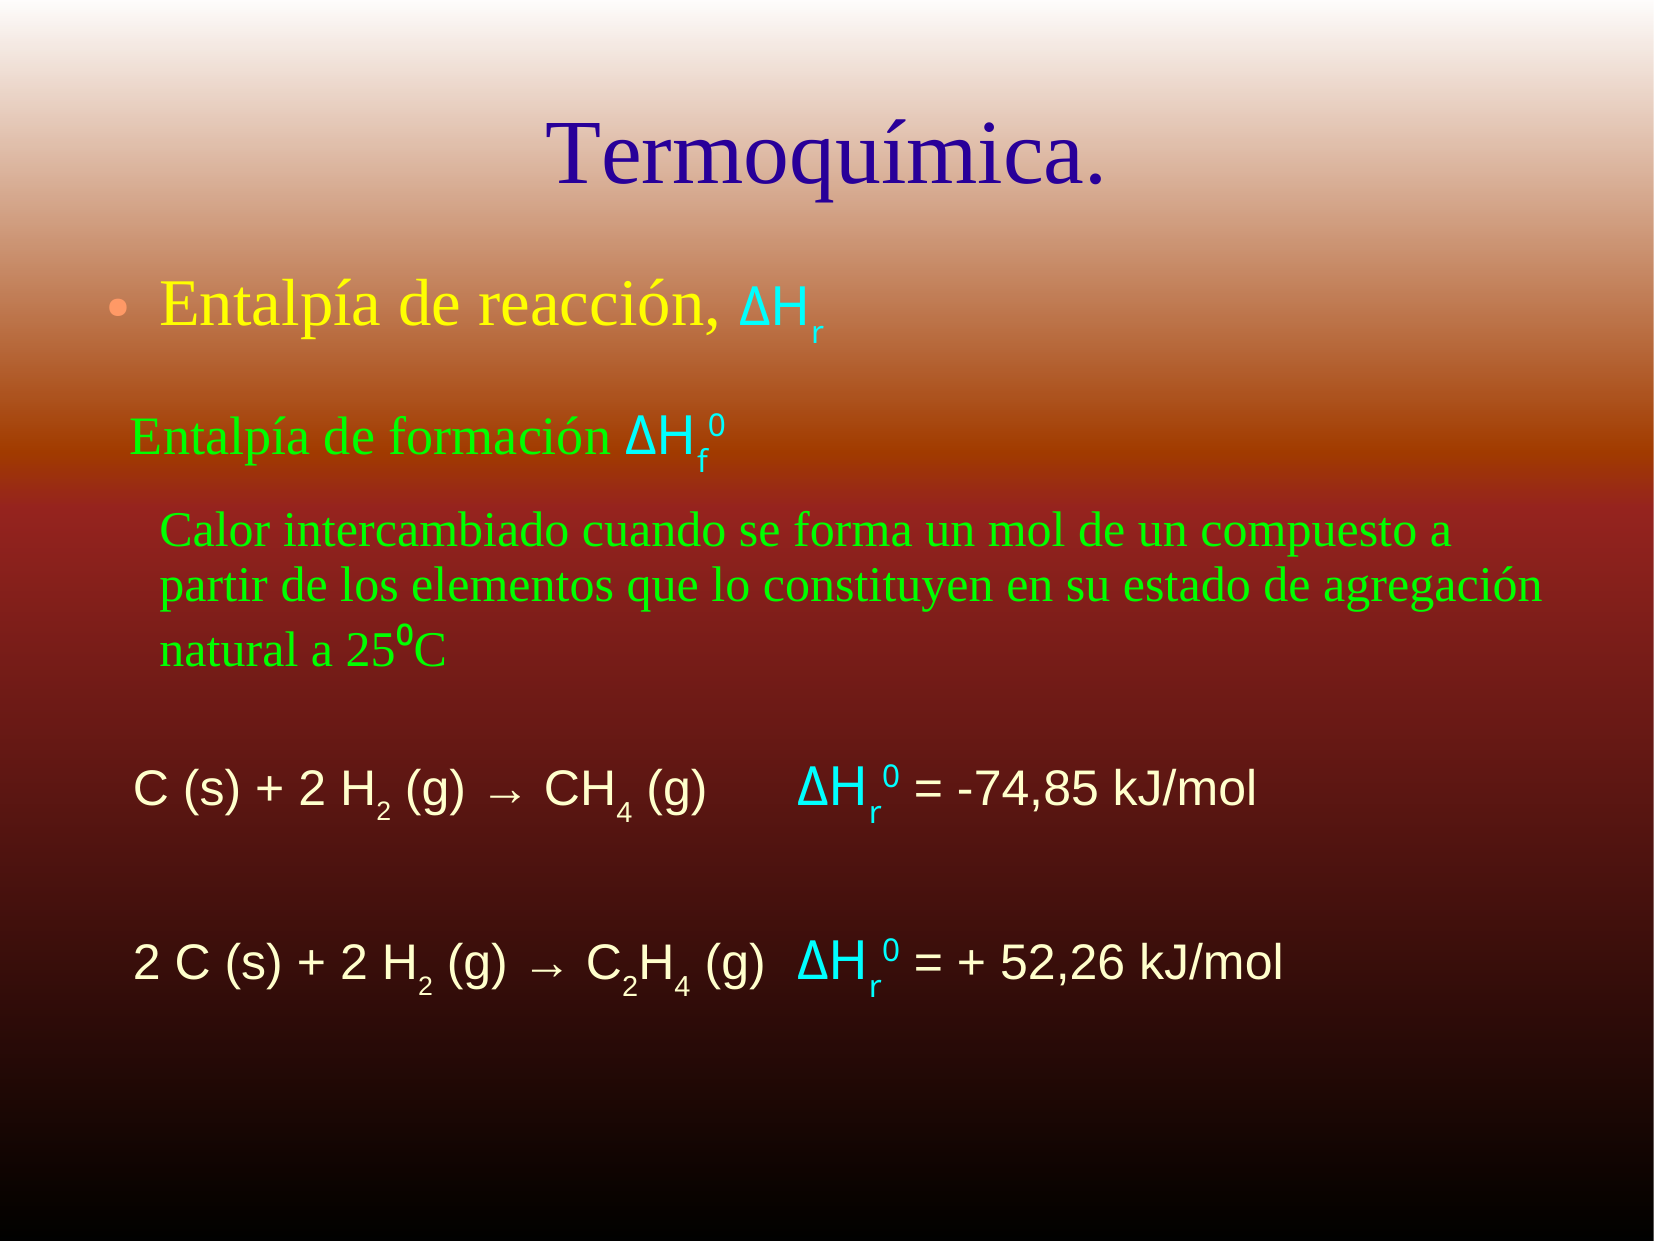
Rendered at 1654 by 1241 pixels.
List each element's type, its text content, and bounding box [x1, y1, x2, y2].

text_box Calor intercambiado cuando se forma un mol de un compuesto a partir de los elementos que lo constituyen en su estado de agregación natural a 25⁰C [88, 501, 1565, 680]
list Entalpía de reacción, ΔHr [88, 265, 1518, 384]
text_box Entalpía de formación ΔHf0 [59, 396, 1555, 502]
picture [0, 0, 1654, 1241]
text_box 2 C (s) + 2 H2 (g) → C2H4 (g) ΔHr0 = + 52,26 kJ/mol [118, 914, 1388, 1014]
text_box C (s) + 2 H2 (g) → CH4 (g) ΔHr0 = -74,85 kJ/mol [118, 740, 1300, 886]
title Termoquímica. [82, 49, 1571, 257]
